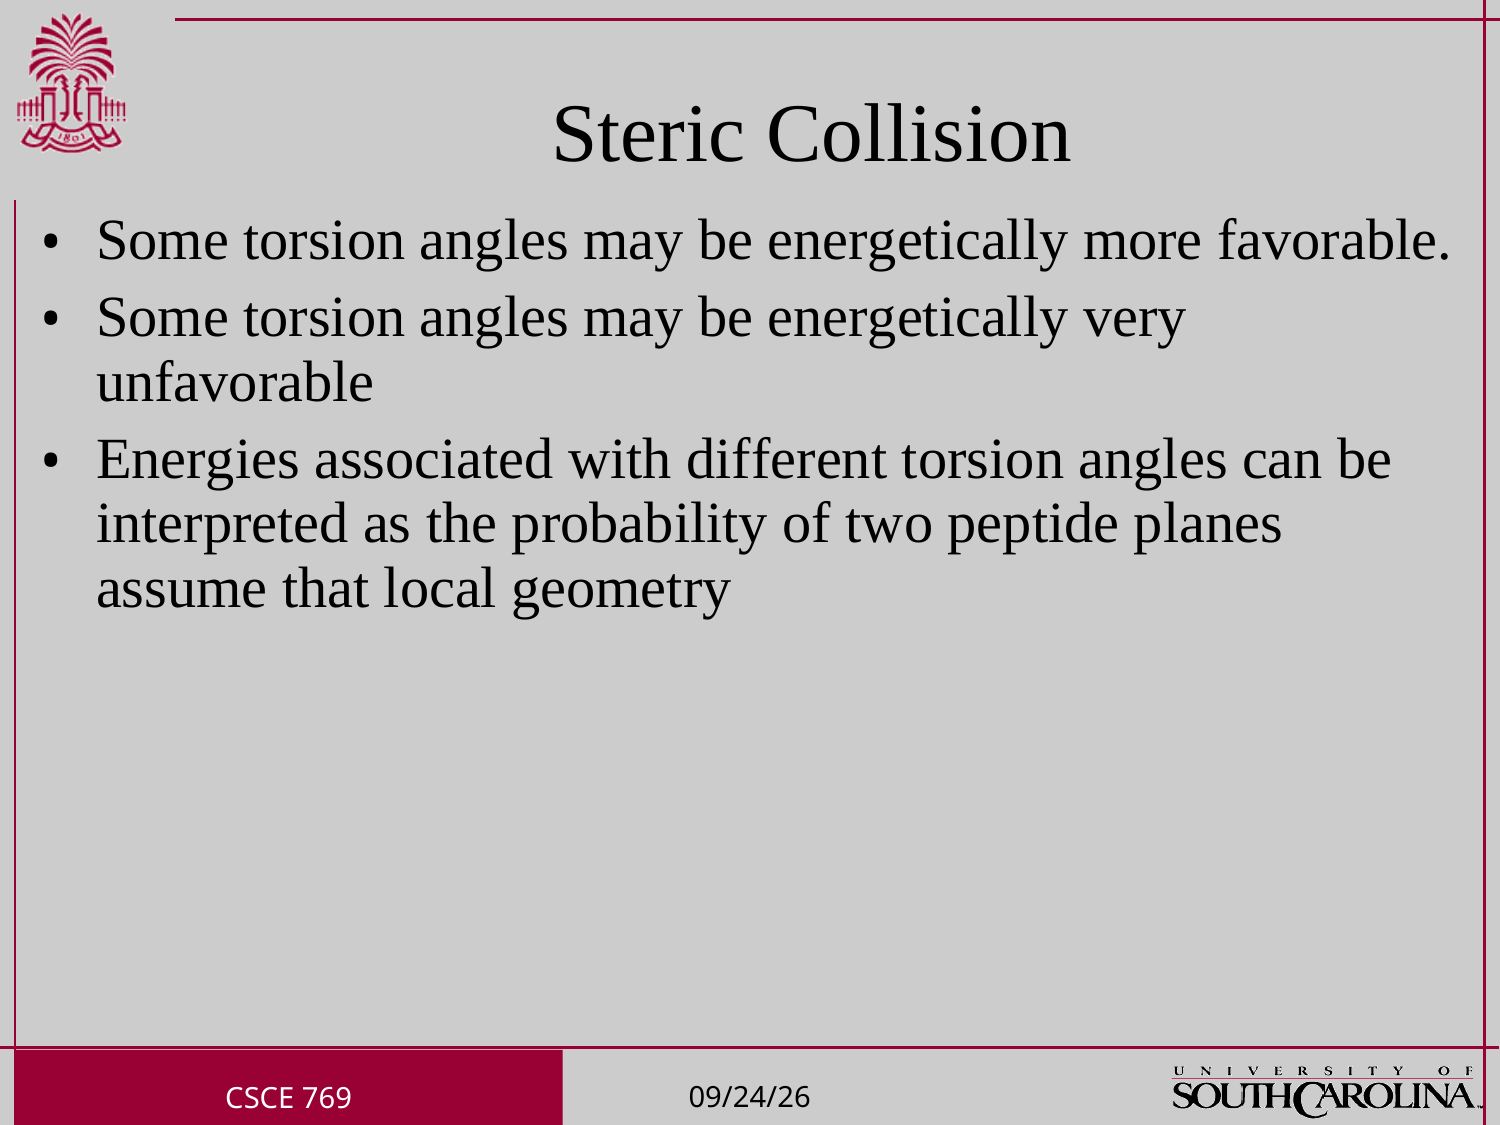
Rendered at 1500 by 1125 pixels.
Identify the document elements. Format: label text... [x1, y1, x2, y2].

picture [1162, 1049, 1483, 1125]
list Some torsion angles may be energetically more favorable. Some torsion angles may be energetically very unfavorable Energies associated with different torsion angles can be interpreted as the probability of two peptide planes assume that local geometry [24, 200, 1476, 1028]
picture [12, 12, 131, 155]
title Steric Collision [174, 9, 1450, 188]
